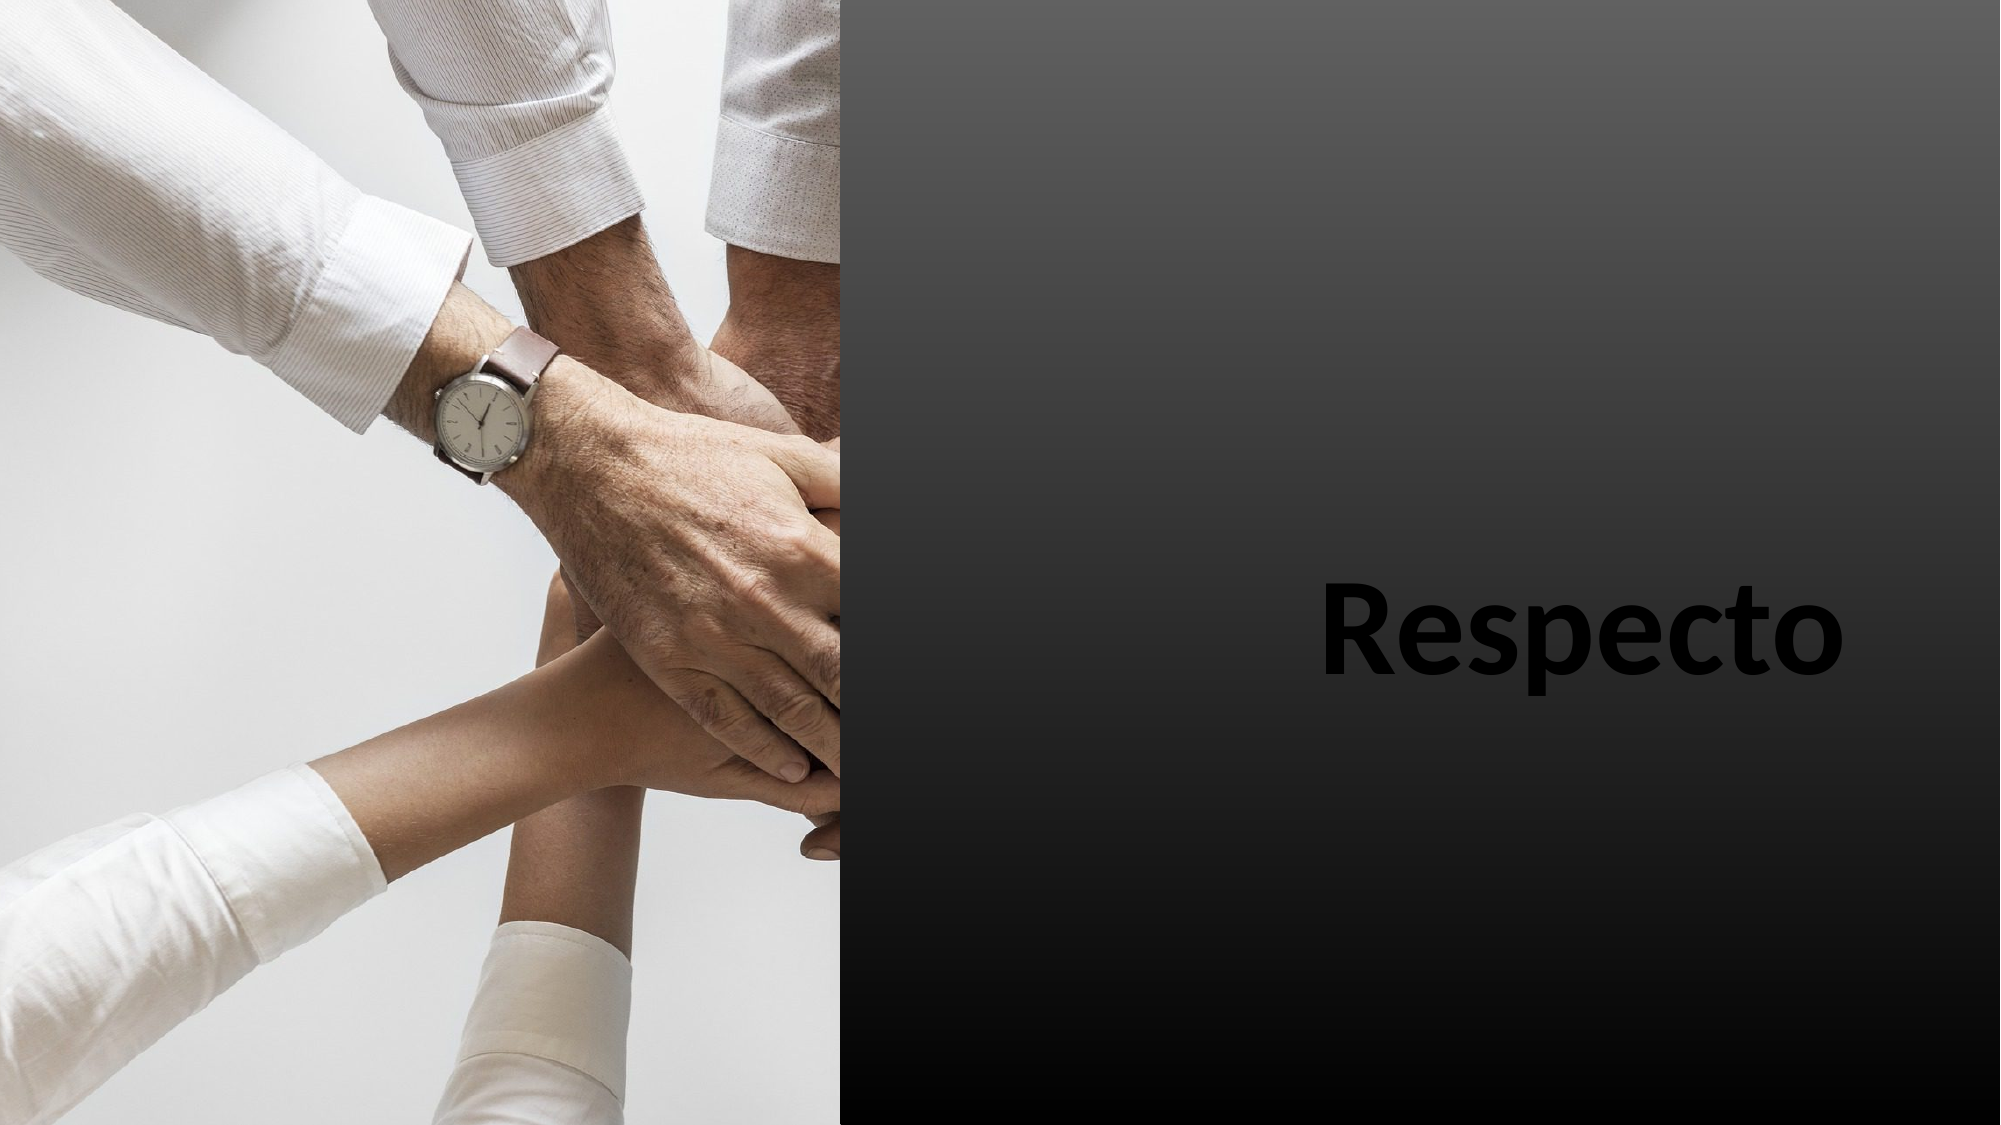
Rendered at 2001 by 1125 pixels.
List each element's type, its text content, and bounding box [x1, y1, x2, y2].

picture [0, 0, 841, 1125]
text_box Respecto [1303, 562, 1869, 706]
text_box [841, 0, 2000, 1125]
